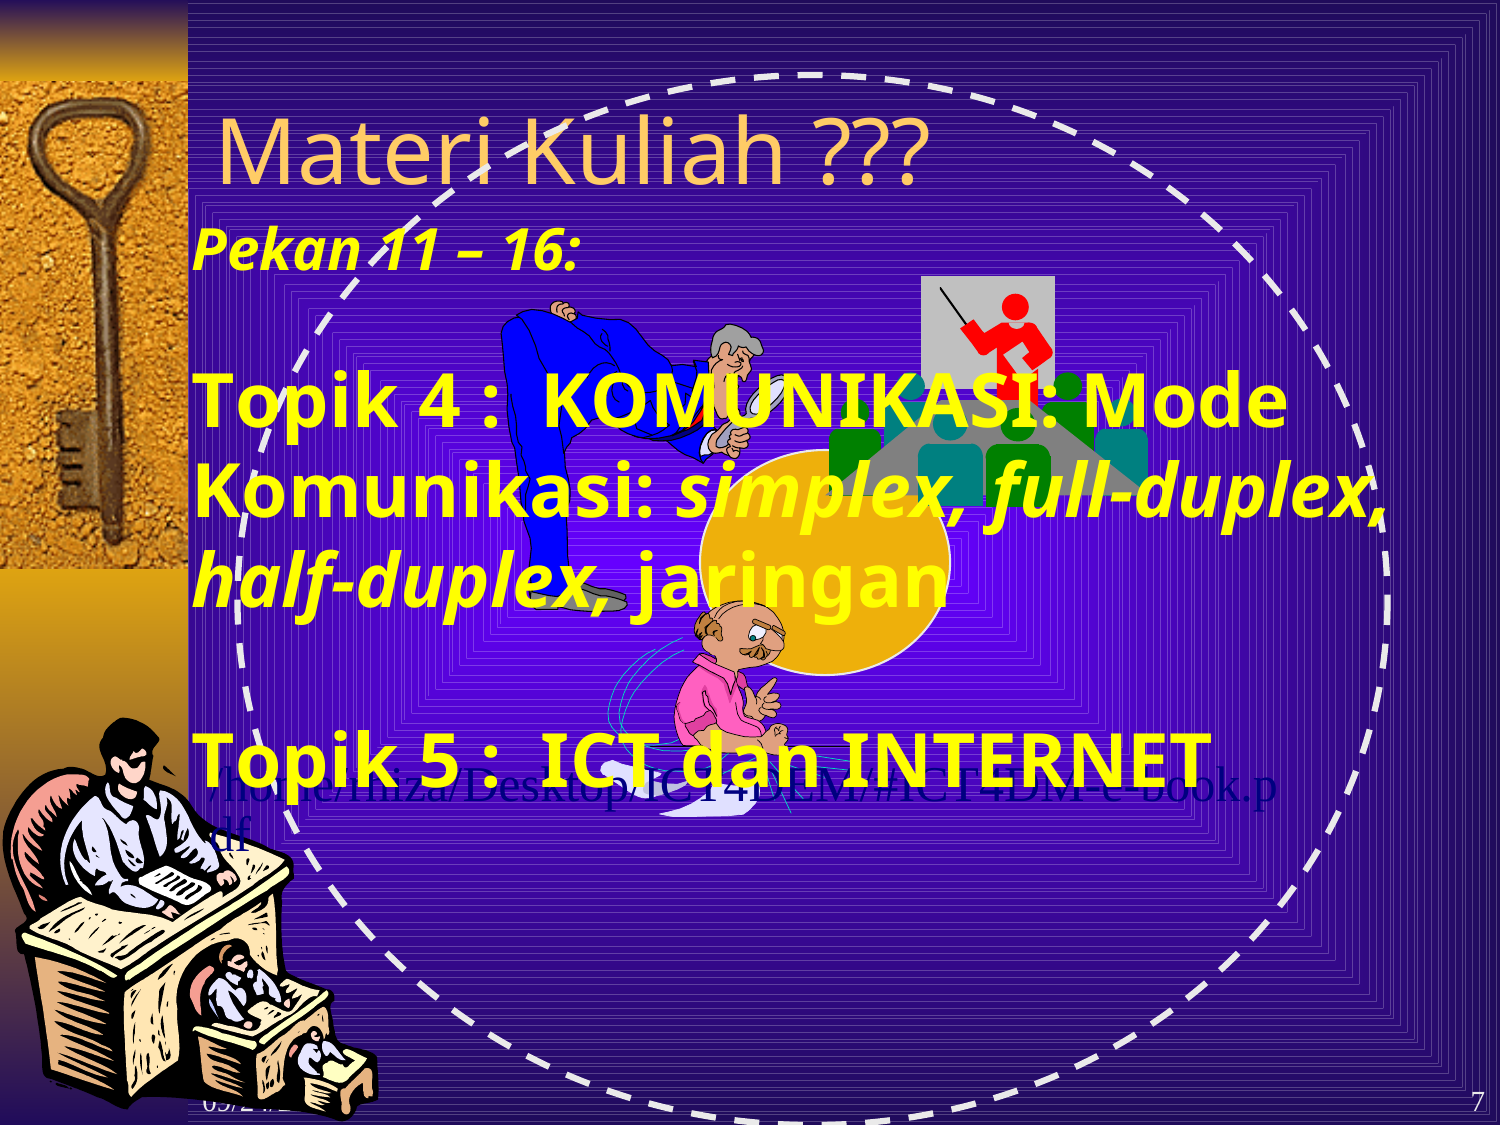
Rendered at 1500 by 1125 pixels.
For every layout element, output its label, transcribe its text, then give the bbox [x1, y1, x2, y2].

picture [0, 81, 188, 569]
title Materi Kuliah ??? [200, 49, 1476, 205]
text_box Pekan 11 – 16: Topik 4 : KOMUNIKASI: Mode Komunikasi: simplex, full-duplex, half-duplex, jaringan Topik 5 : ICT dan INTERNET [177, 205, 1500, 990]
picture [0, 714, 383, 1125]
